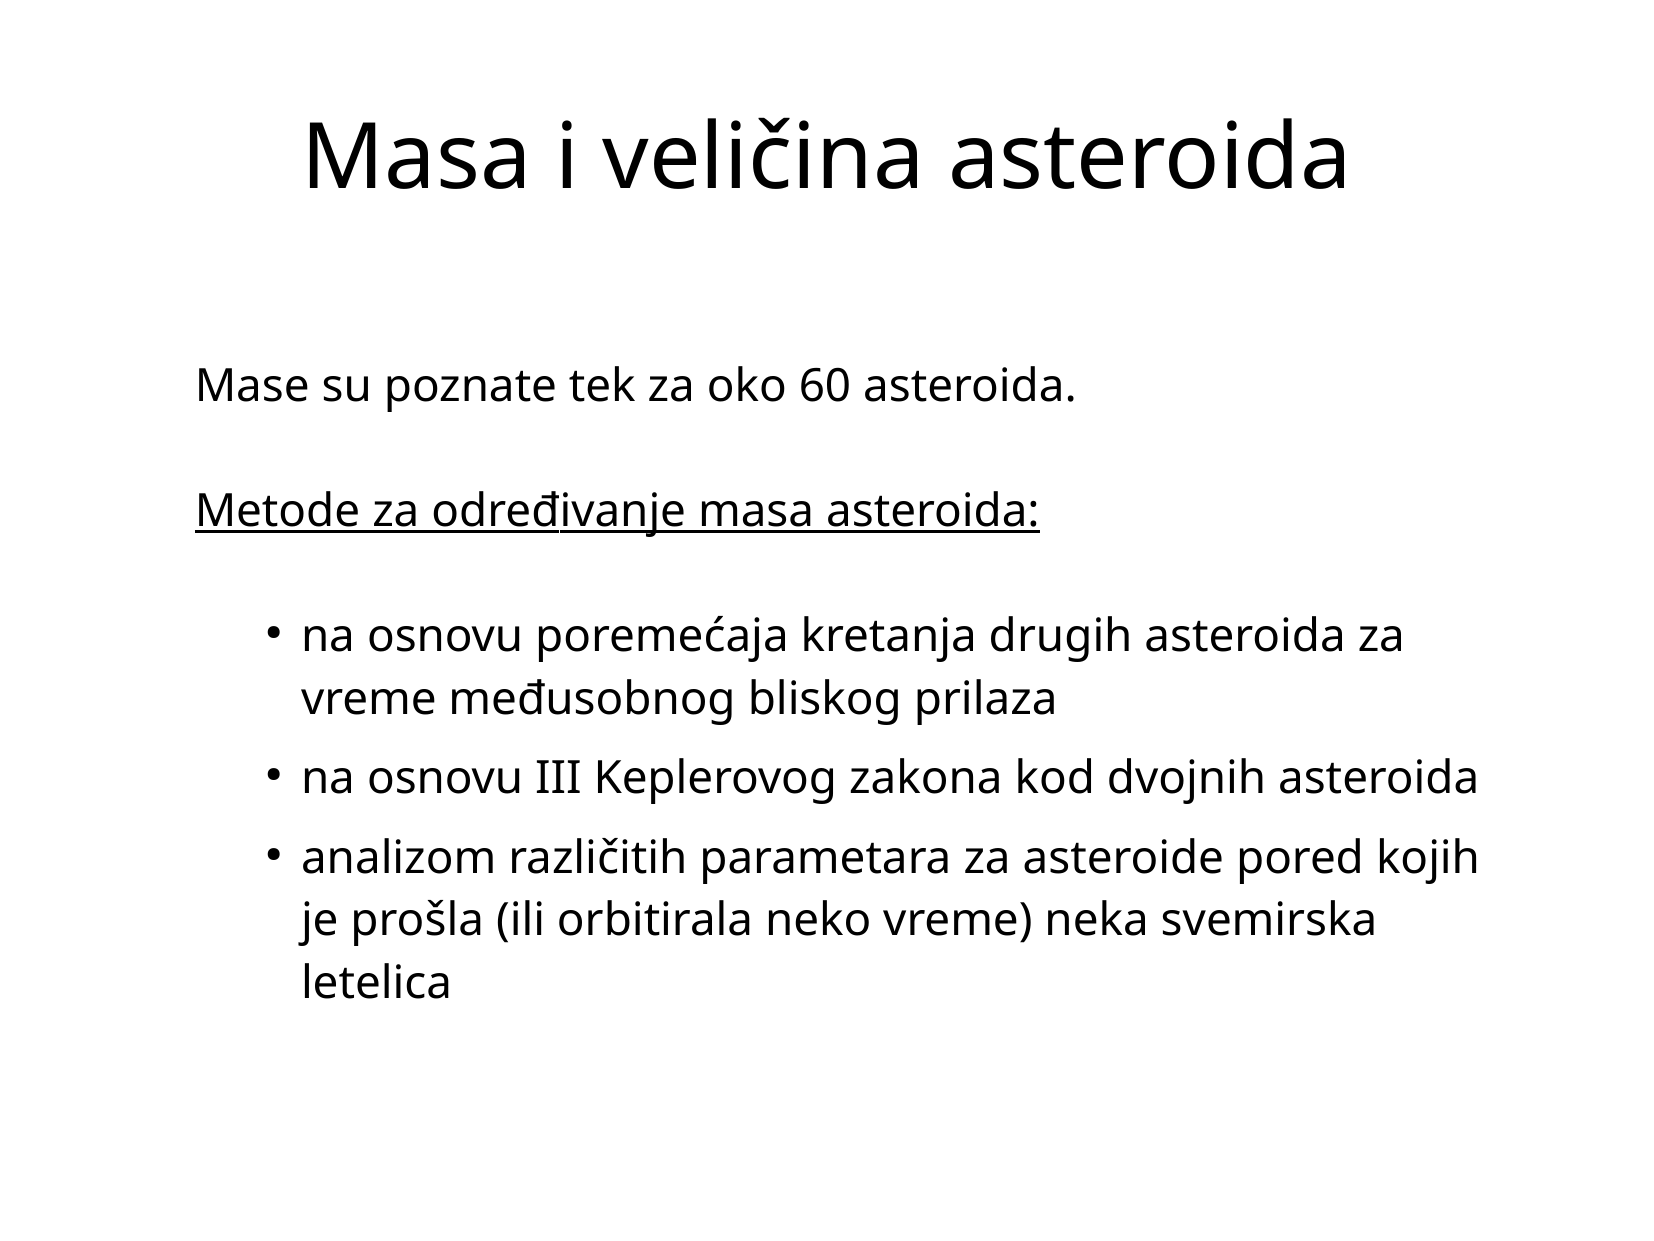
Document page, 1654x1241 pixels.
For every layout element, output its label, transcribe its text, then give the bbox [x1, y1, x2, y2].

text_box Mase su poznate tek za oko 60 asteroida. Metode za određivanje masa asteroida: na osnovu poremećaja kretanja drugih asteroida za vreme međusobnog bliskog prilaza na osnovu III Keplerovog zakona kod dvojnih asteroida analizom različitih parametara za asteroide pored kojih je prošla (ili orbitirala neko vreme) neka svemirska letelica [180, 345, 1531, 852]
title Masa i veličina asteroida [82, 49, 1571, 257]
